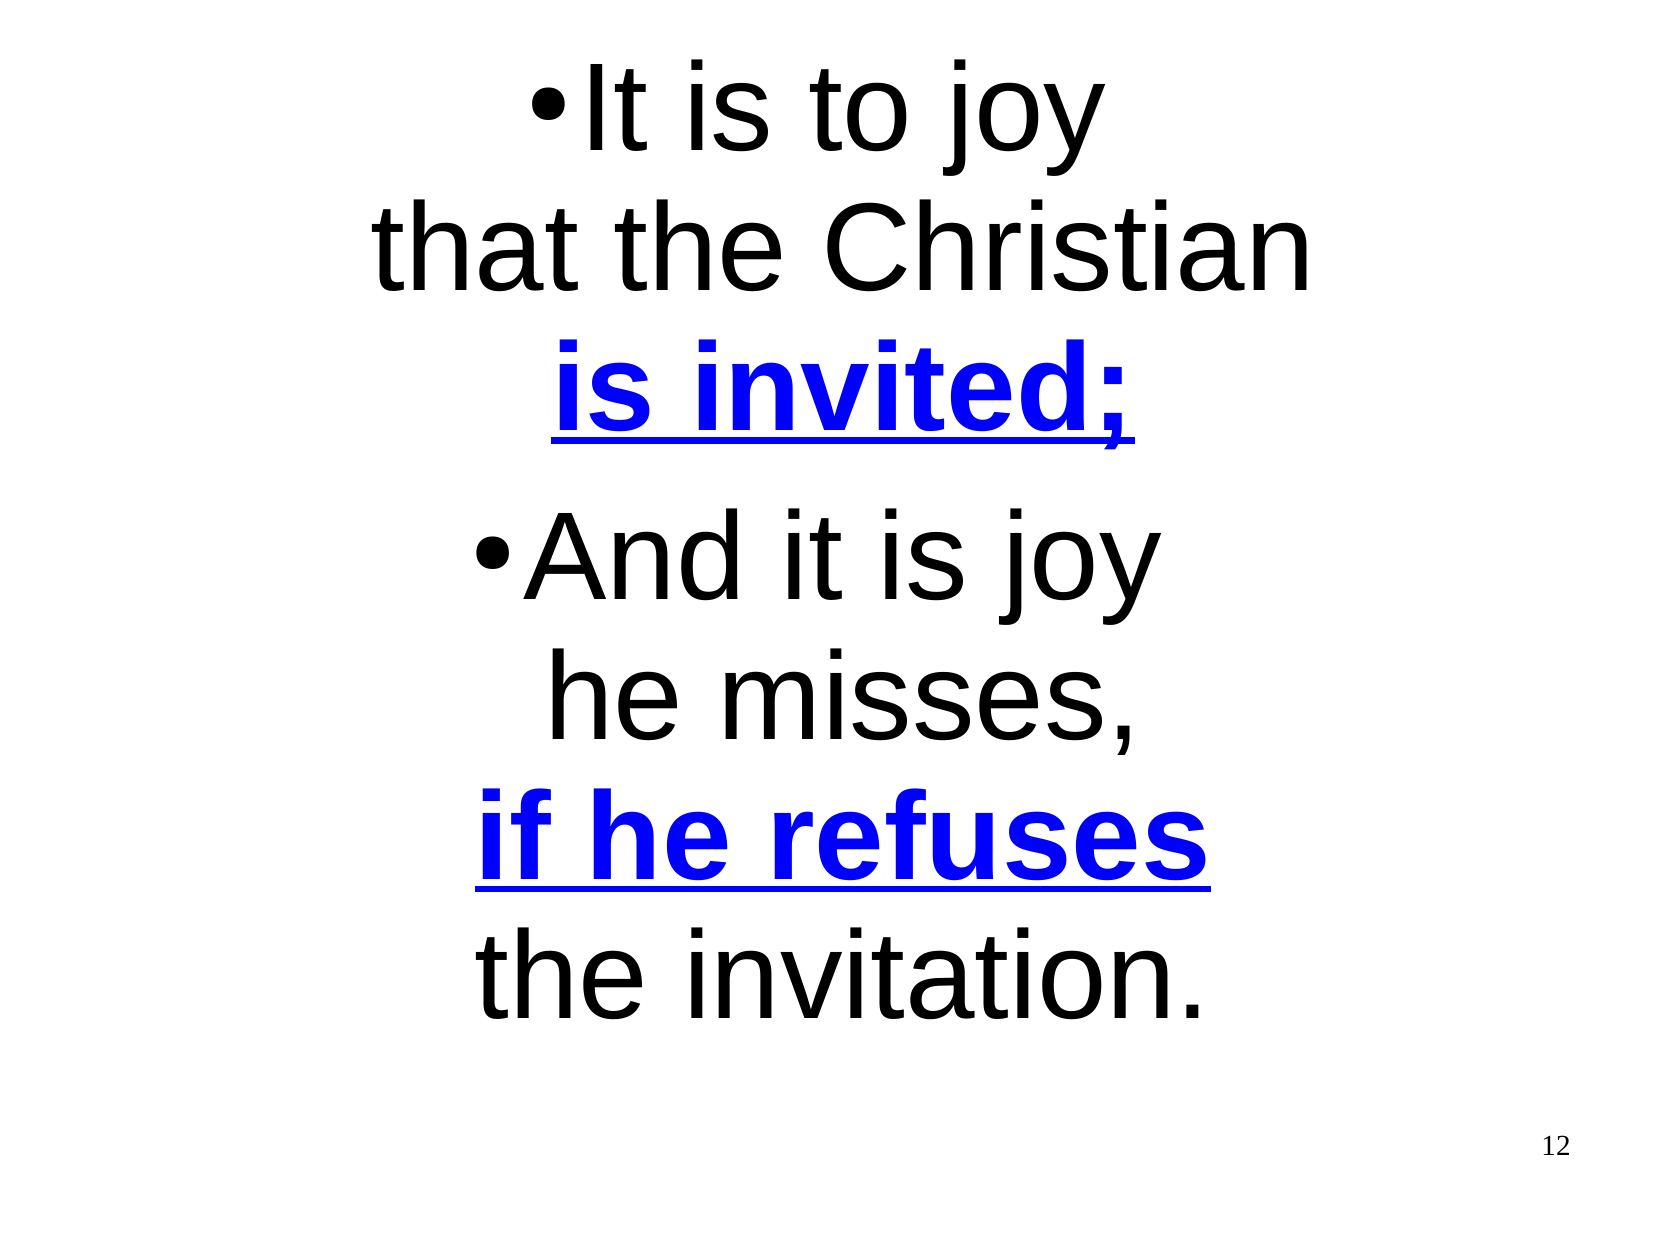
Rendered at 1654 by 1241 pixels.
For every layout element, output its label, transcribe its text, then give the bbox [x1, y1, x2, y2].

list It is to joy that the Christian is invited; And it is joy he misses, if he refuses the invitation. [37, 37, 1613, 1201]
